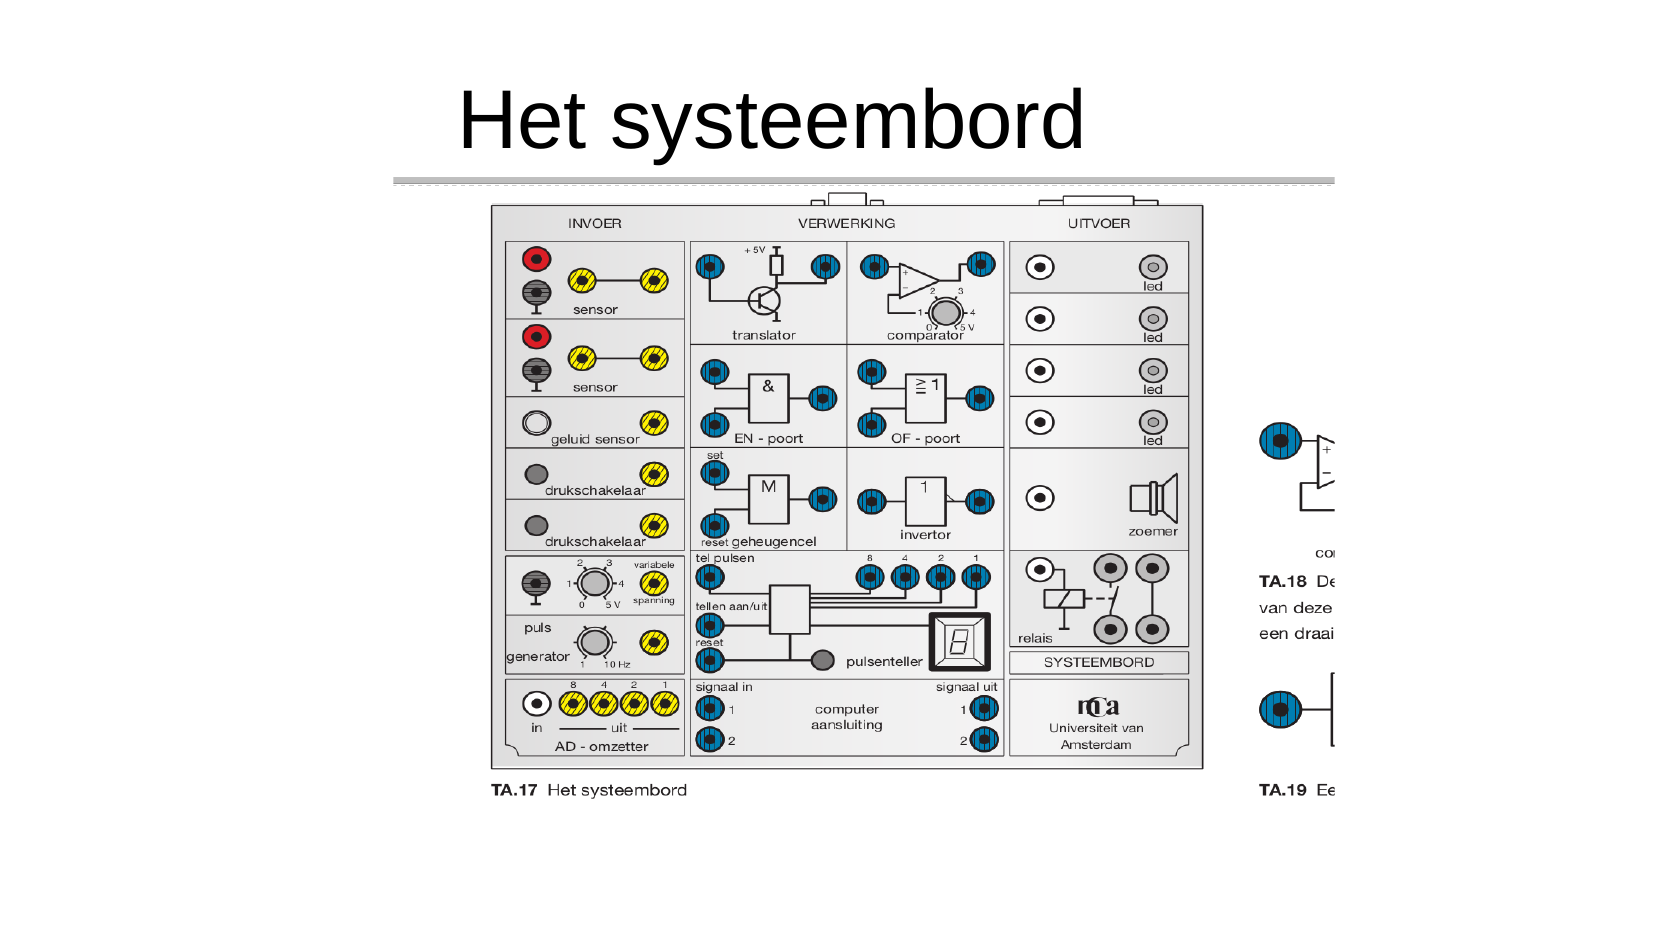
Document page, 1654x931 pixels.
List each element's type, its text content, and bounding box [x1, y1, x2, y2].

title Het systeembord [82, 37, 1571, 193]
picture [393, 177, 1335, 832]
